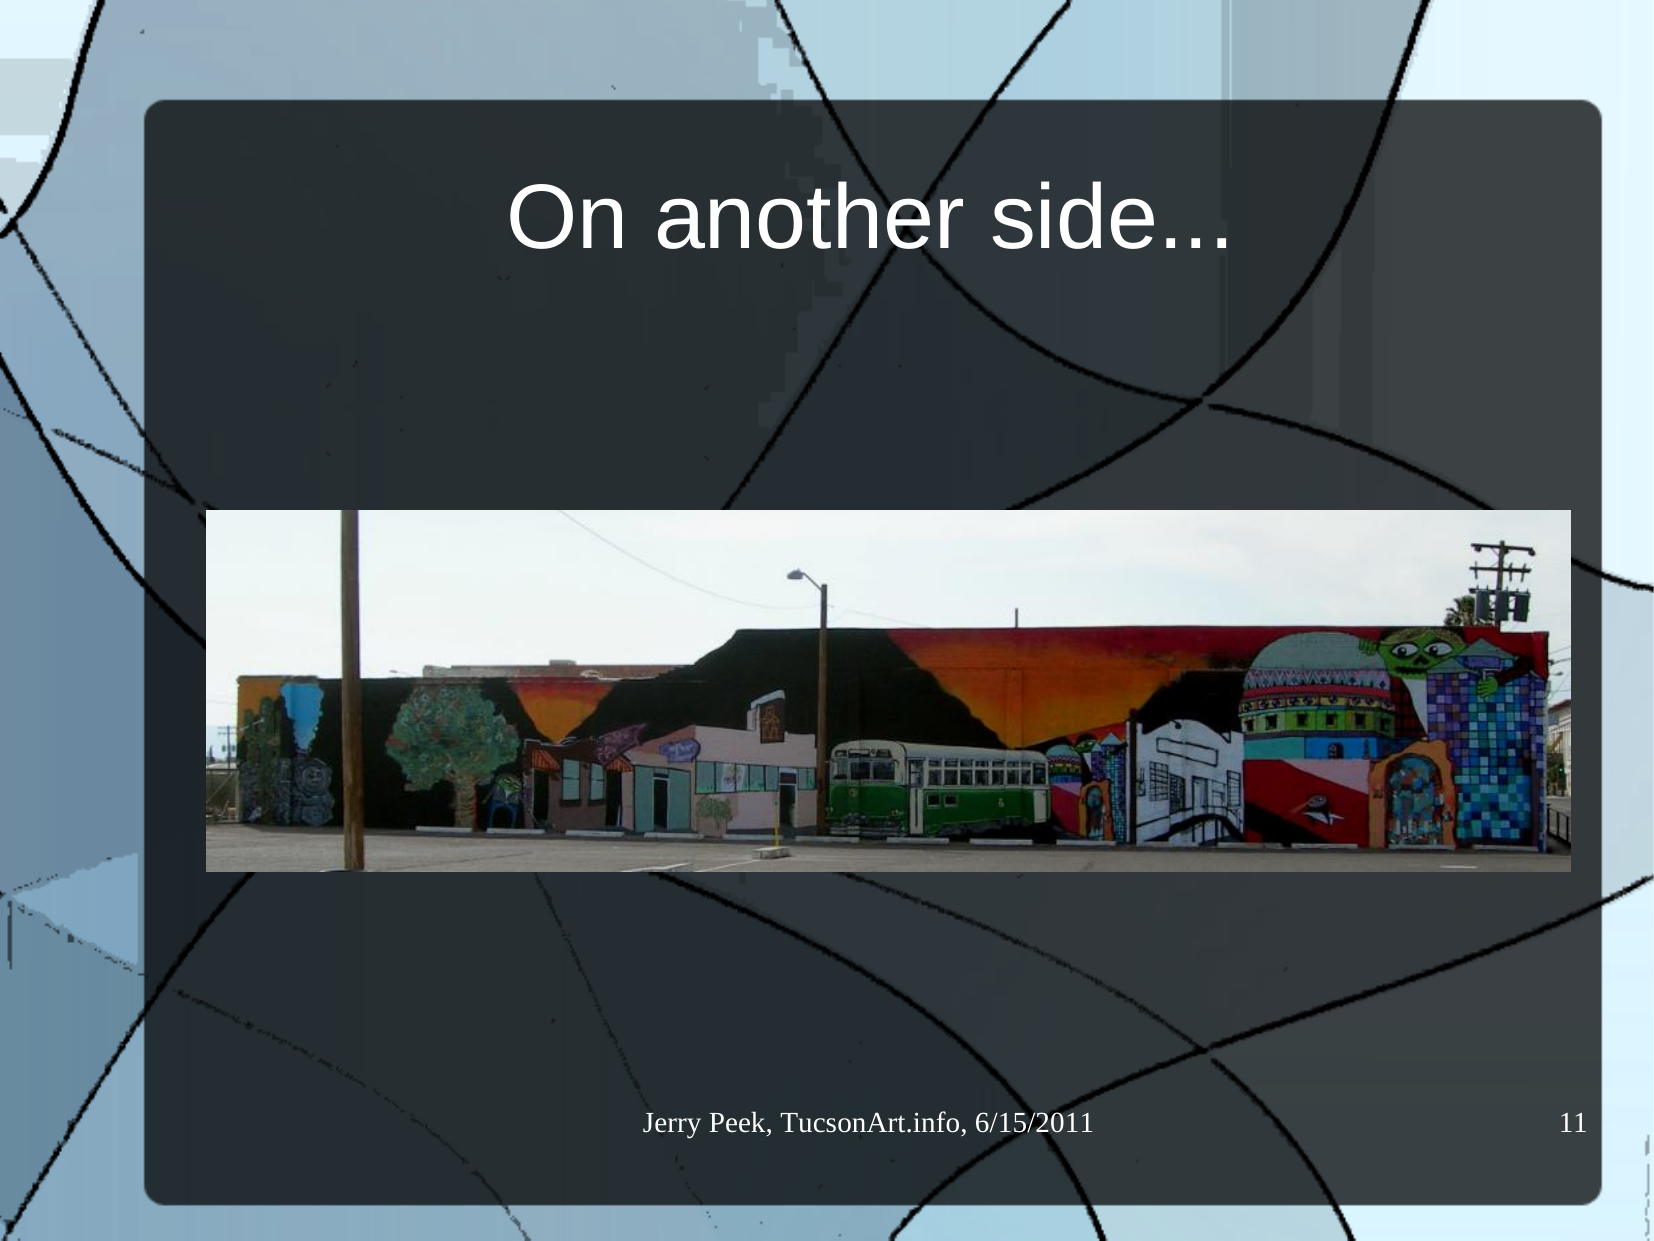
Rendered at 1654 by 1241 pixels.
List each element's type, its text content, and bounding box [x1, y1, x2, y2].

title On another side... [159, 108, 1583, 325]
picture [0, 0, 1654, 1241]
